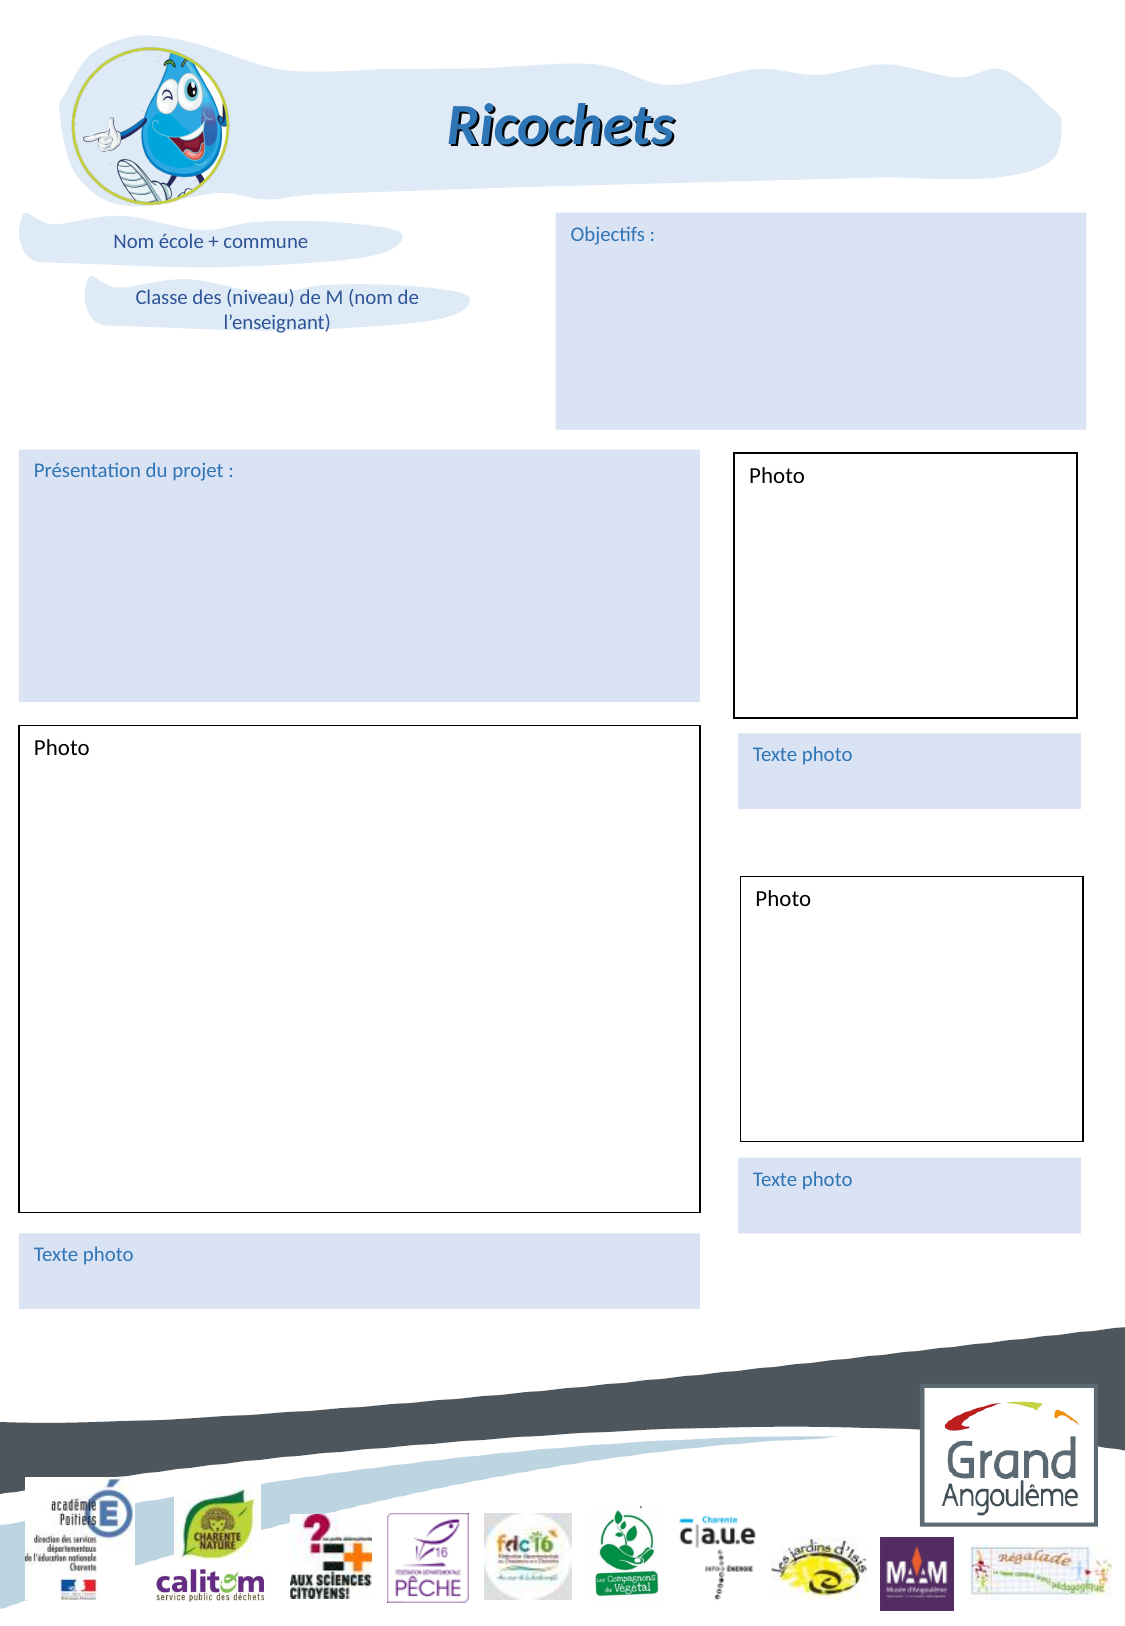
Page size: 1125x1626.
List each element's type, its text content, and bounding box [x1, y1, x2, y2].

text_box Photo [18, 725, 700, 1213]
picture [0, 1312, 1125, 1625]
text_box Texte photo [738, 733, 1081, 810]
text_box Texte photo [18, 1233, 700, 1310]
text_box Photo [740, 876, 1084, 1142]
text_box Présentation du projet : [18, 449, 700, 702]
text_box Objectifs : [555, 212, 1087, 430]
text_box Classe des (niveau) de M (nom de l’enseignant) [84, 276, 471, 331]
picture [59, 36, 240, 217]
text_box Nom école + commune [18, 212, 403, 268]
text_box Texte photo [738, 1157, 1081, 1234]
text_box Photo [734, 453, 1077, 719]
text_box Ricochets [240, 58, 1062, 200]
